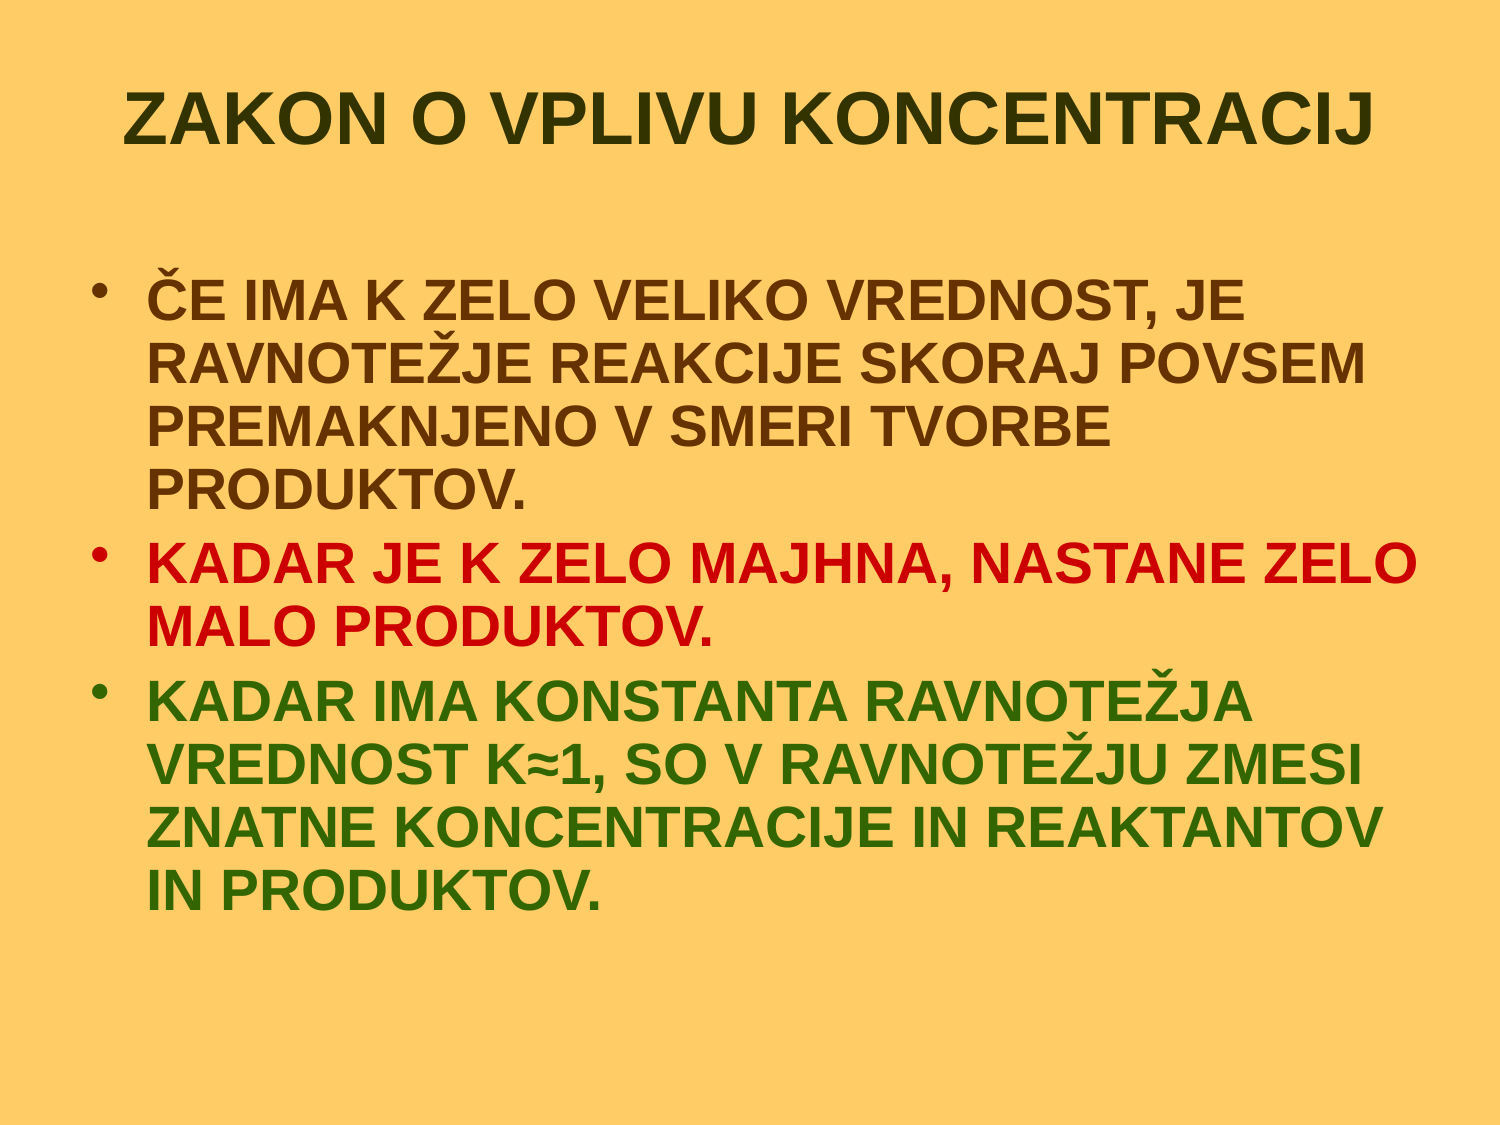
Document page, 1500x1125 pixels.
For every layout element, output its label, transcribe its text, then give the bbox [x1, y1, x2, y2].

list ČE IMA K ZELO VELIKO VREDNOST, JE RAVNOTEŽJE REAKCIJE SKORAJ POVSEM PREMAKNJENO V SMERI TVORBE PRODUKTOV. KADAR JE K ZELO MAJHNA, NASTANE ZELO MALO PRODUKTOV. KADAR IMA KONSTANTA RAVNOTEŽJA VREDNOST K≈1, SO V RAVNOTEŽJU ZMESI ZNATNE KONCENTRACIJE IN REAKTANTOV IN PRODUKTOV. [75, 262, 1459, 1005]
title ZAKON O VPLIVU KONCENTRACIJ [75, 45, 1425, 185]
